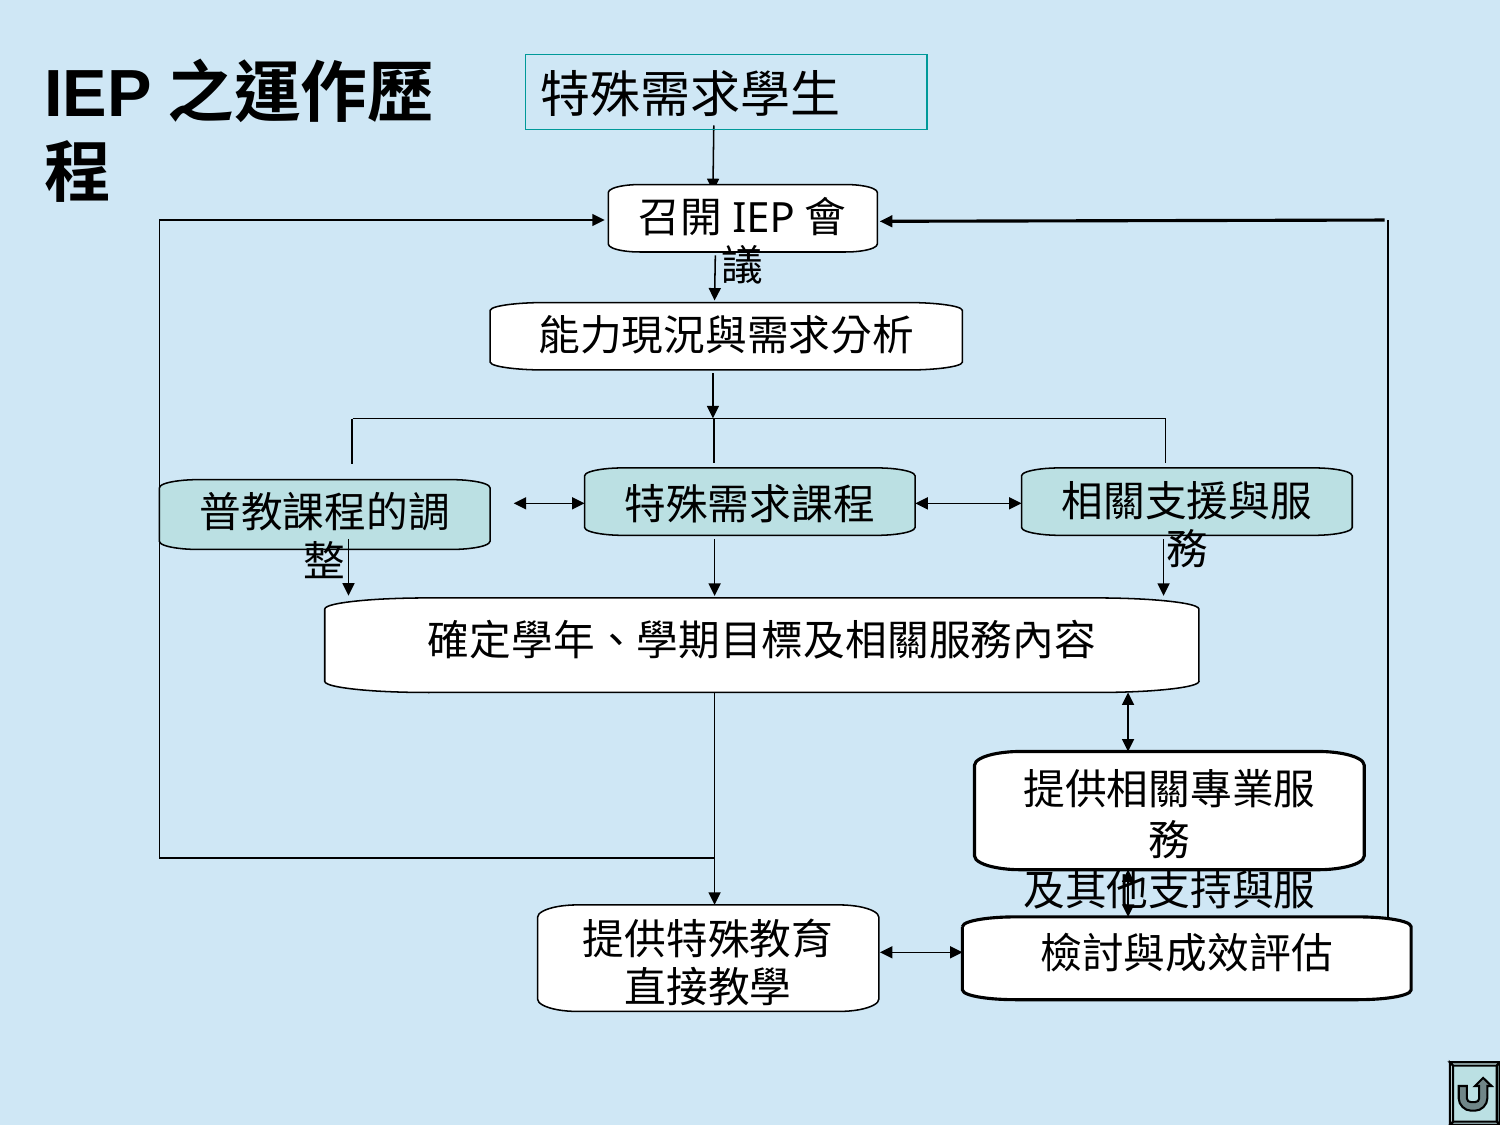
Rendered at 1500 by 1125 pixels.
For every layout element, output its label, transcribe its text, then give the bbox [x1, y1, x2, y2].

text_box IEP之運作歷程 [29, 42, 502, 218]
text_box 能力現況與需求分析 [490, 302, 963, 370]
text_box 提供相關專業服務 及其他支持與服務 [974, 751, 1365, 870]
text_box 課程調整 [1449, 1062, 1454, 1125]
text_box 普教課程的調整 [160, 479, 491, 550]
text_box 召開IEP會議 [608, 184, 878, 252]
text_box [1451, 1062, 1500, 1125]
text_box 相關支援與服務 [1021, 467, 1353, 536]
text_box 特殊需求課程 [584, 467, 916, 536]
text_box 提供特殊教育 直接教學 [537, 904, 879, 1012]
text_box 確定學年、學期目標及相關服務內容 [324, 597, 1199, 693]
text_box 檢討與成效評估 [962, 916, 1412, 1000]
text_box 特殊需求學生 [525, 54, 927, 130]
